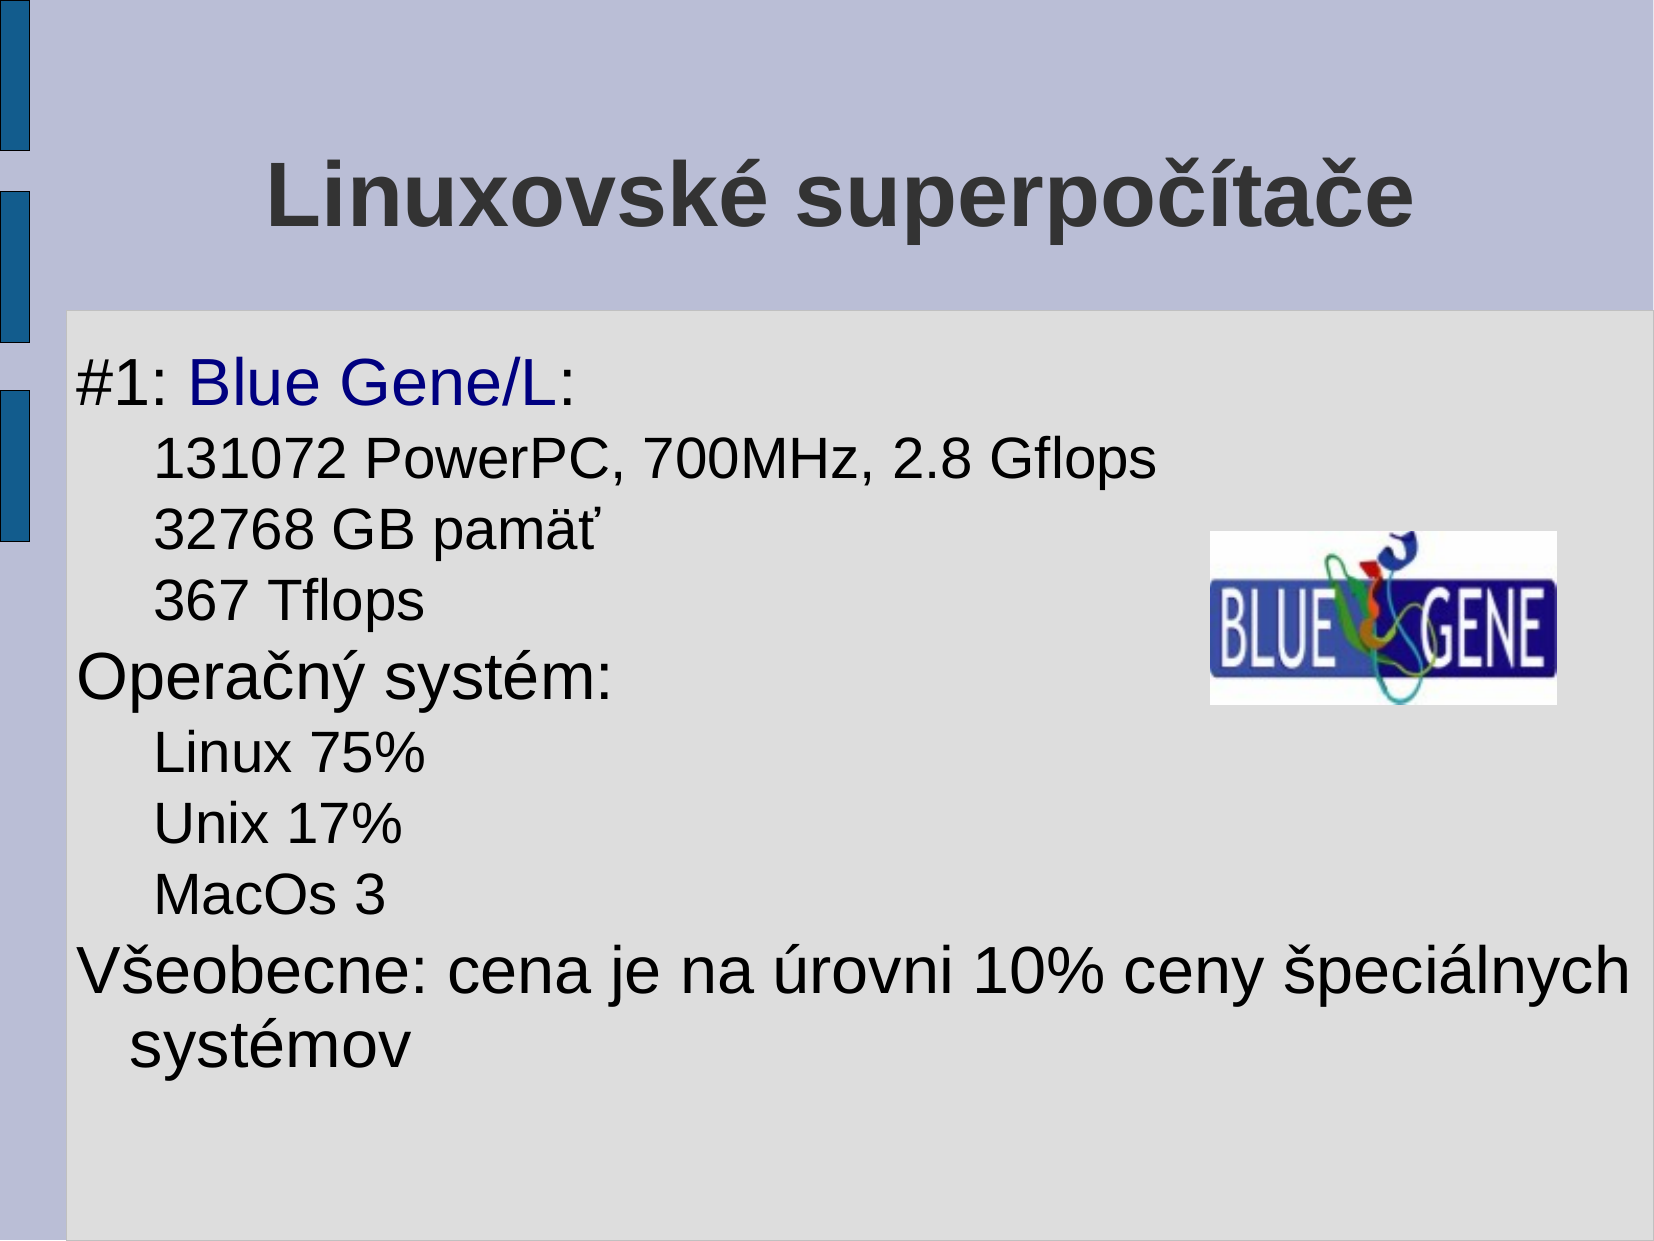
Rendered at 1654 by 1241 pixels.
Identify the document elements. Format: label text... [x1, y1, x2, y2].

title Linuxovské superpočítače [59, 91, 1625, 299]
picture [1210, 531, 1557, 705]
list #1: Blue Gene/L: 131072 PowerPC, 700MHz, 2.8 Gflops 32768 GB pamäť 367 Tflops Operačný systém: Linux 75% Unix 17% MacOs 3 Všeobecne: cena je na úrovni 10% ceny špeciálnych systémov [59, 344, 1654, 1127]
